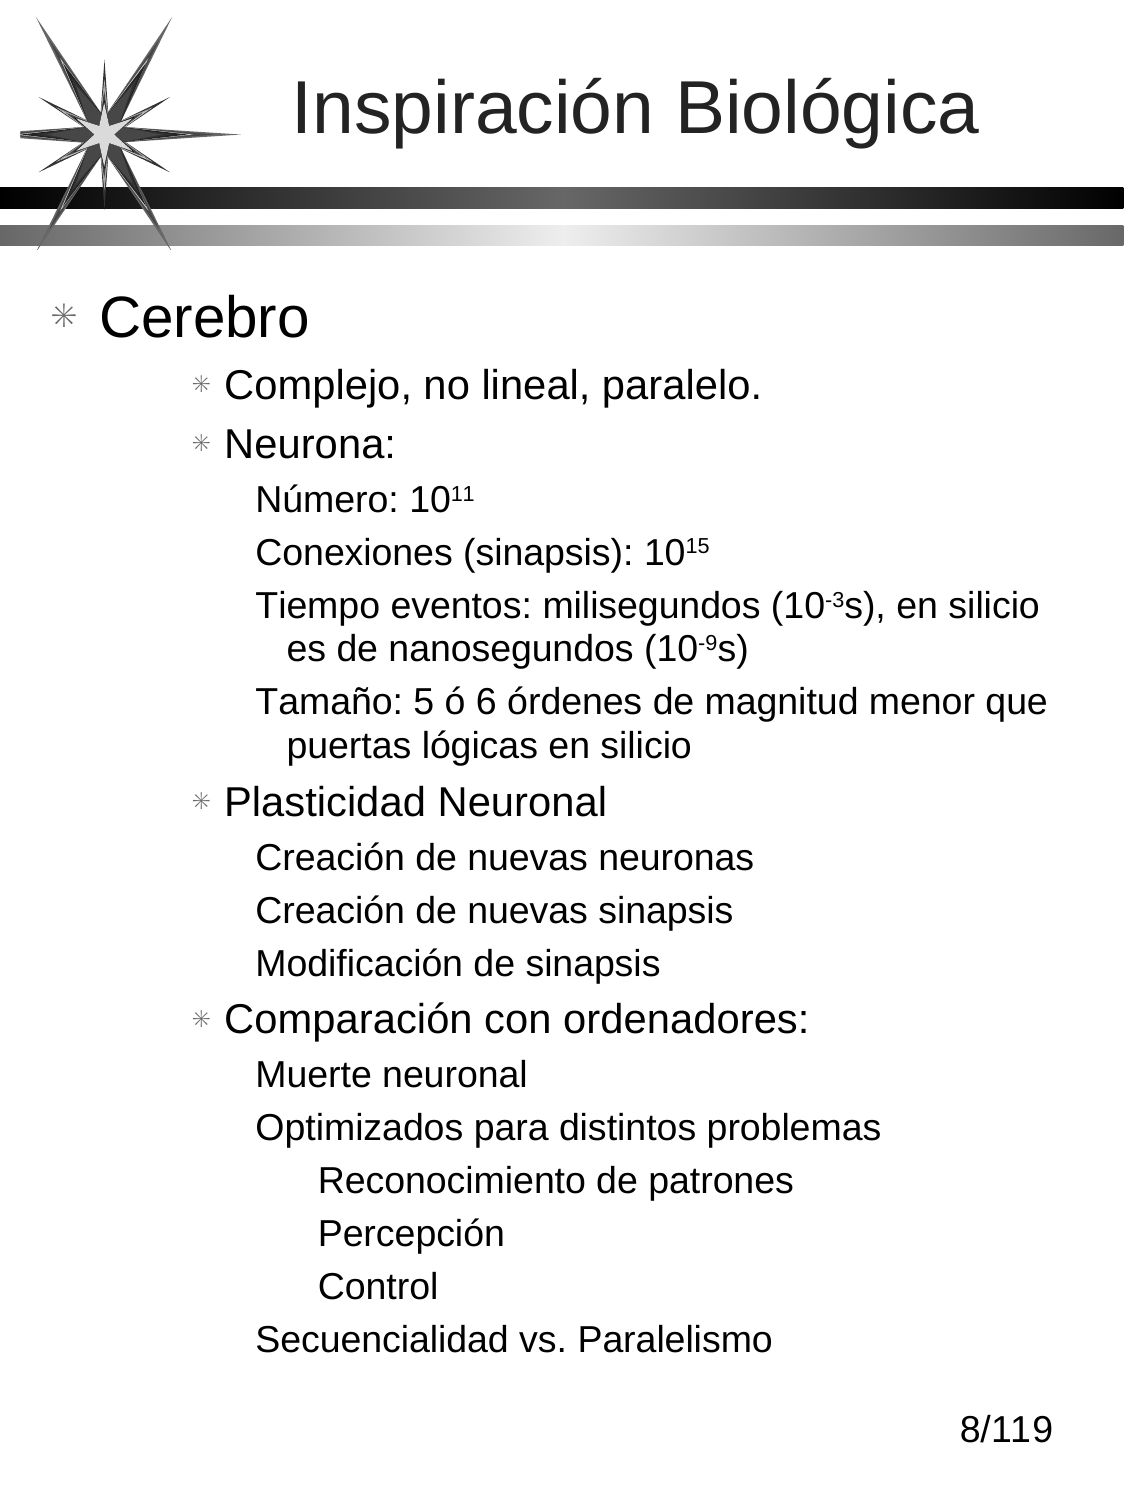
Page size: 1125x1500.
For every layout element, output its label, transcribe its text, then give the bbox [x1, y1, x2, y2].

title Inspiración Biológica [174, 50, 1097, 163]
list Cerebro Complejo, no lineal, paralelo. Neurona: Número: 1011 Conexiones (sinapsis): 1015 Tiempo eventos: milisegundos (10-3s), en silicio es de nanosegundos (10-9s) Tamaño: 5 ó 6 órdenes de magnitud menor que puertas lógicas en silicio Plasticidad Neuronal Creación de nuevas neuronas Creación de nuevas sinapsis Modificación de sinapsis Comparación con ordenadores: Muerte neuronal Optimizados para distintos problemas Reconocimiento de patrones Percepción Control Secuencialidad vs. Paralelismo [37, 275, 1075, 1450]
